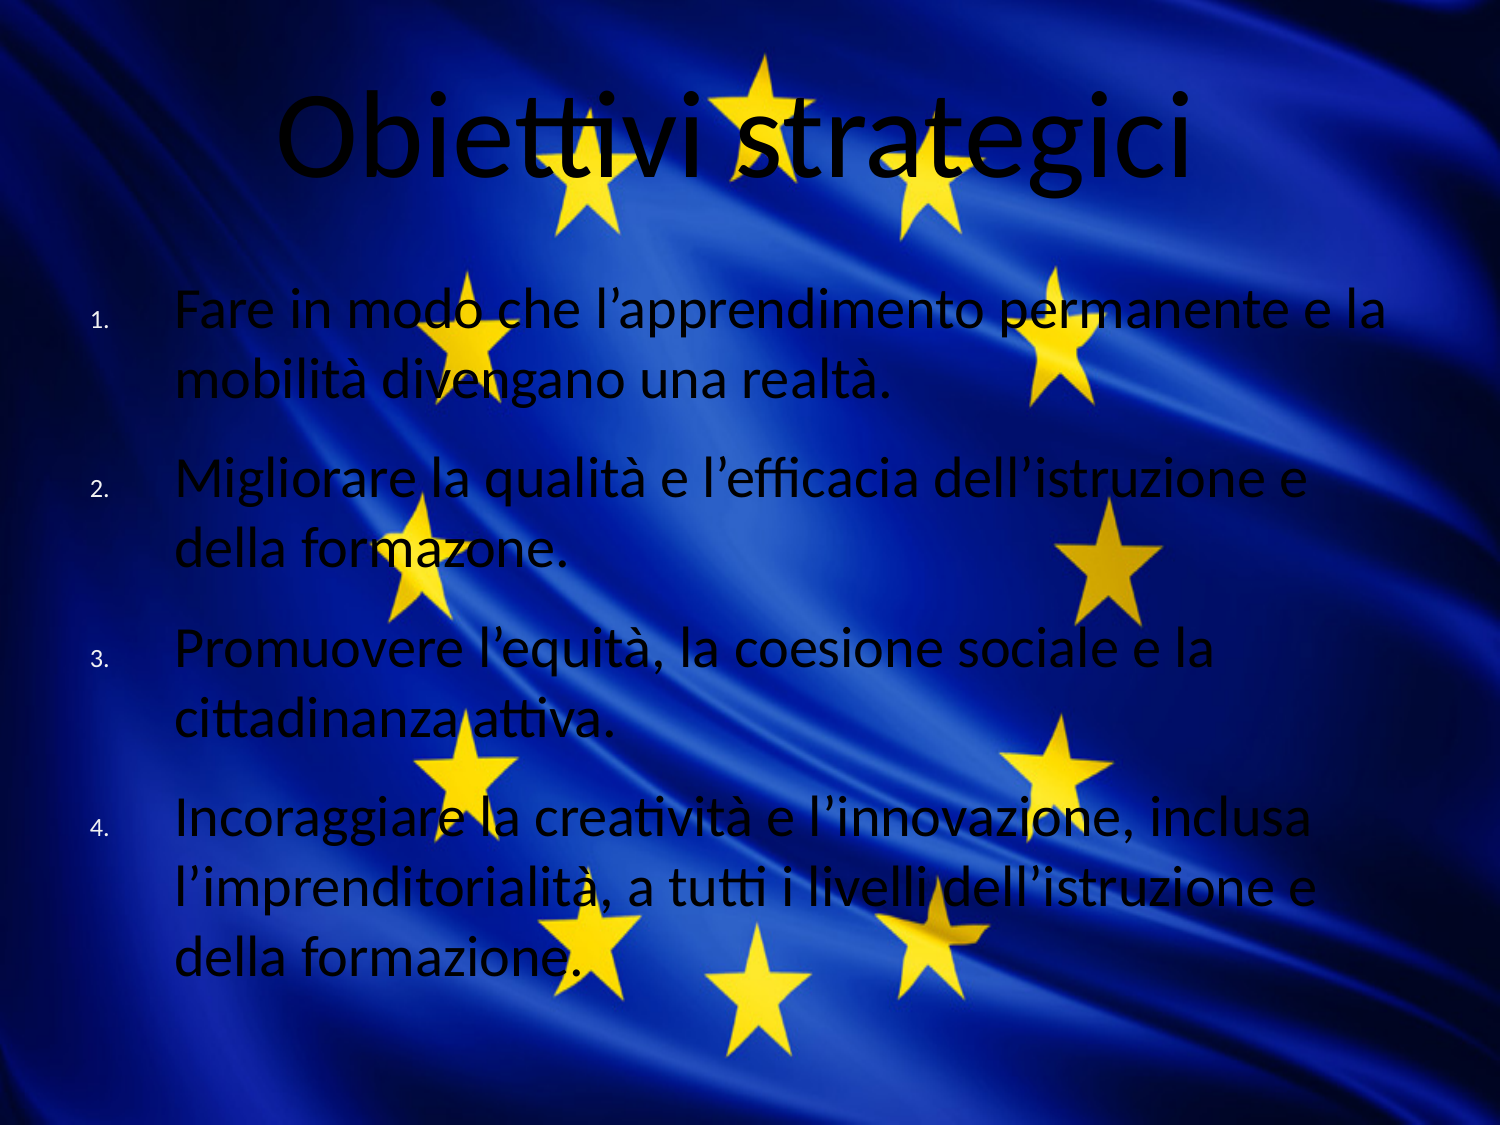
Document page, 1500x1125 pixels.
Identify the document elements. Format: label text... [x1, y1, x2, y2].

picture [0, 0, 1500, 1125]
list Fare in modo che l’apprendimento permanente e la mobilità divengano una realtà. Migliorare la qualità e l’efficacia dell’istruzione e della formazone. Promuovere l’equità, la coesione sociale e la cittadinanza attiva. Incoraggiare la creatività e l’innovazione, inclusa l’imprenditorialità, a tutti i livelli dell’istruzione e della formazione. [75, 262, 1425, 1005]
title Obiettivi strategici [75, 45, 1425, 233]
